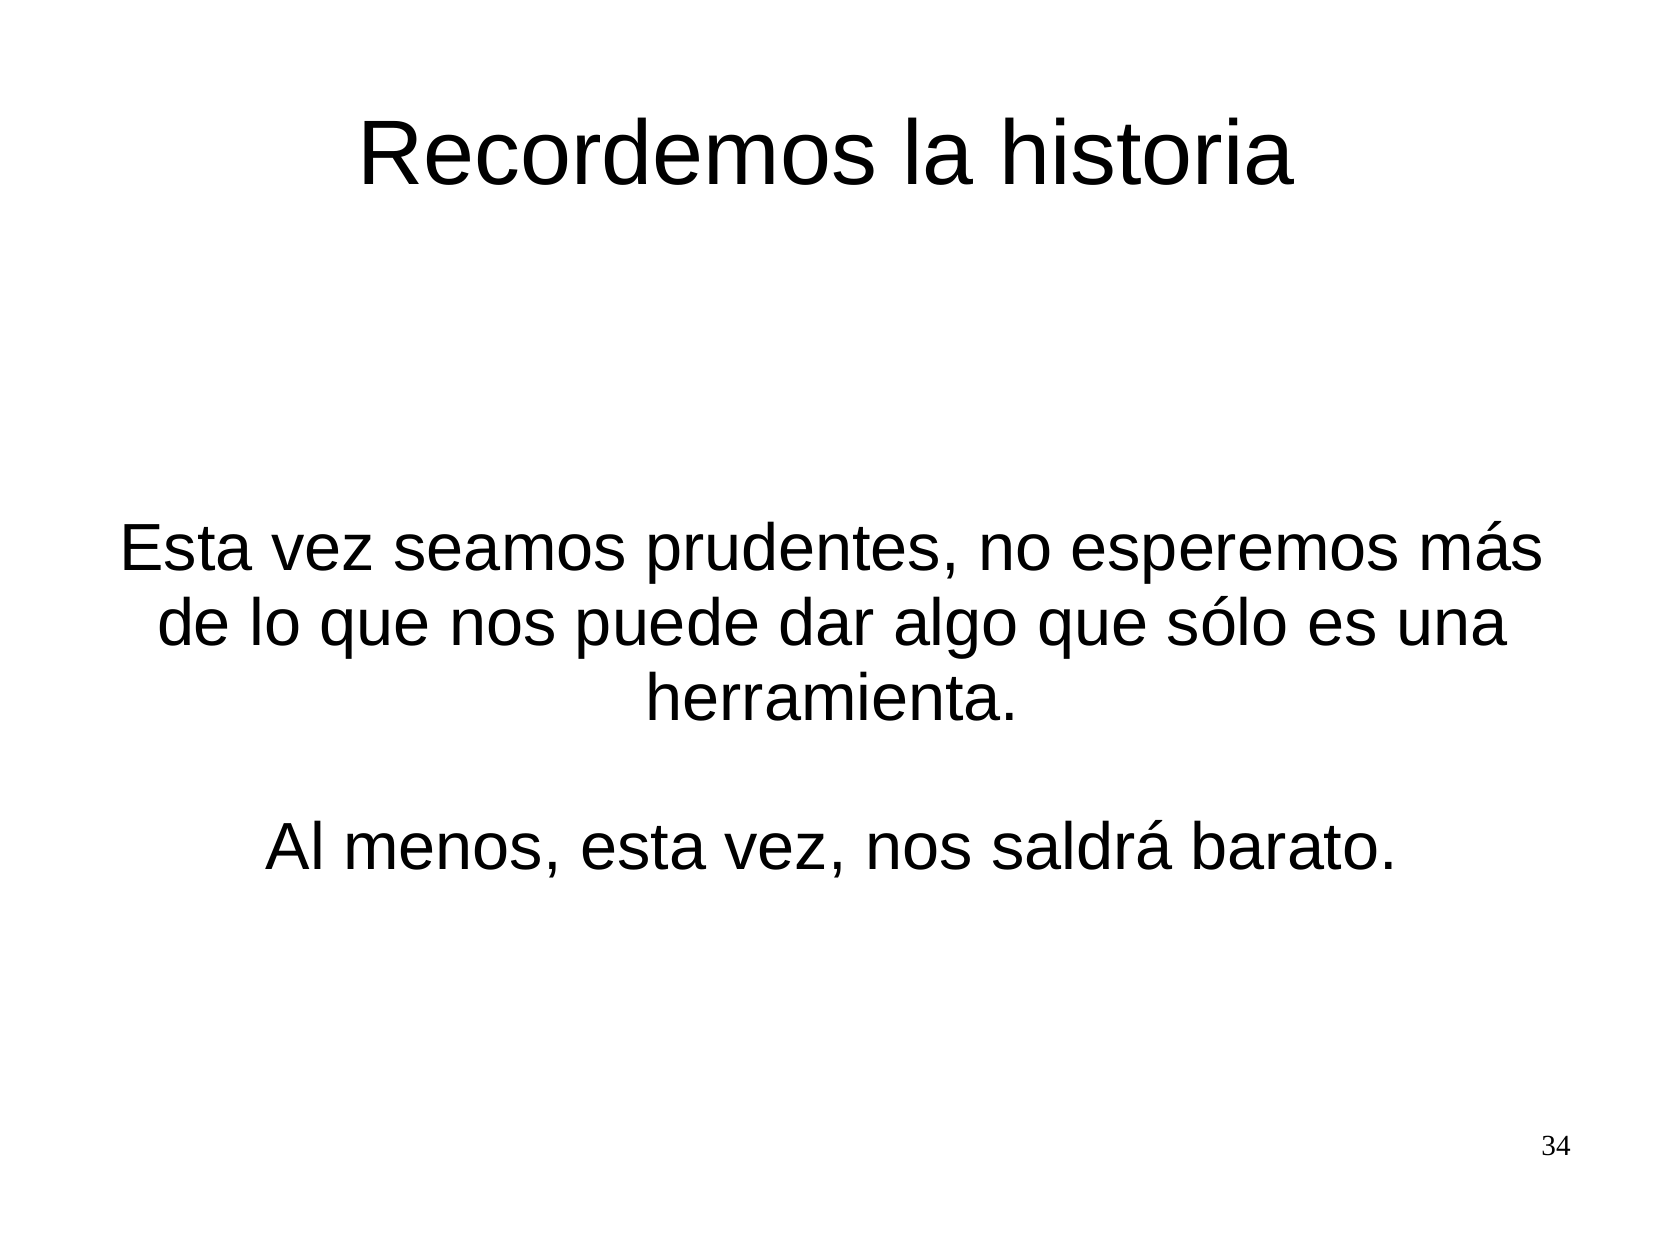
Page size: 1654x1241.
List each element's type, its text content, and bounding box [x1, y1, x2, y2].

title Recordemos la historia [82, 56, 1571, 250]
subtitle Esta vez seamos prudentes, no esperemos más de lo que nos puede dar algo que sólo es una herramienta. Al menos, esta vez, nos saldrá barato. [88, 295, 1577, 1099]
